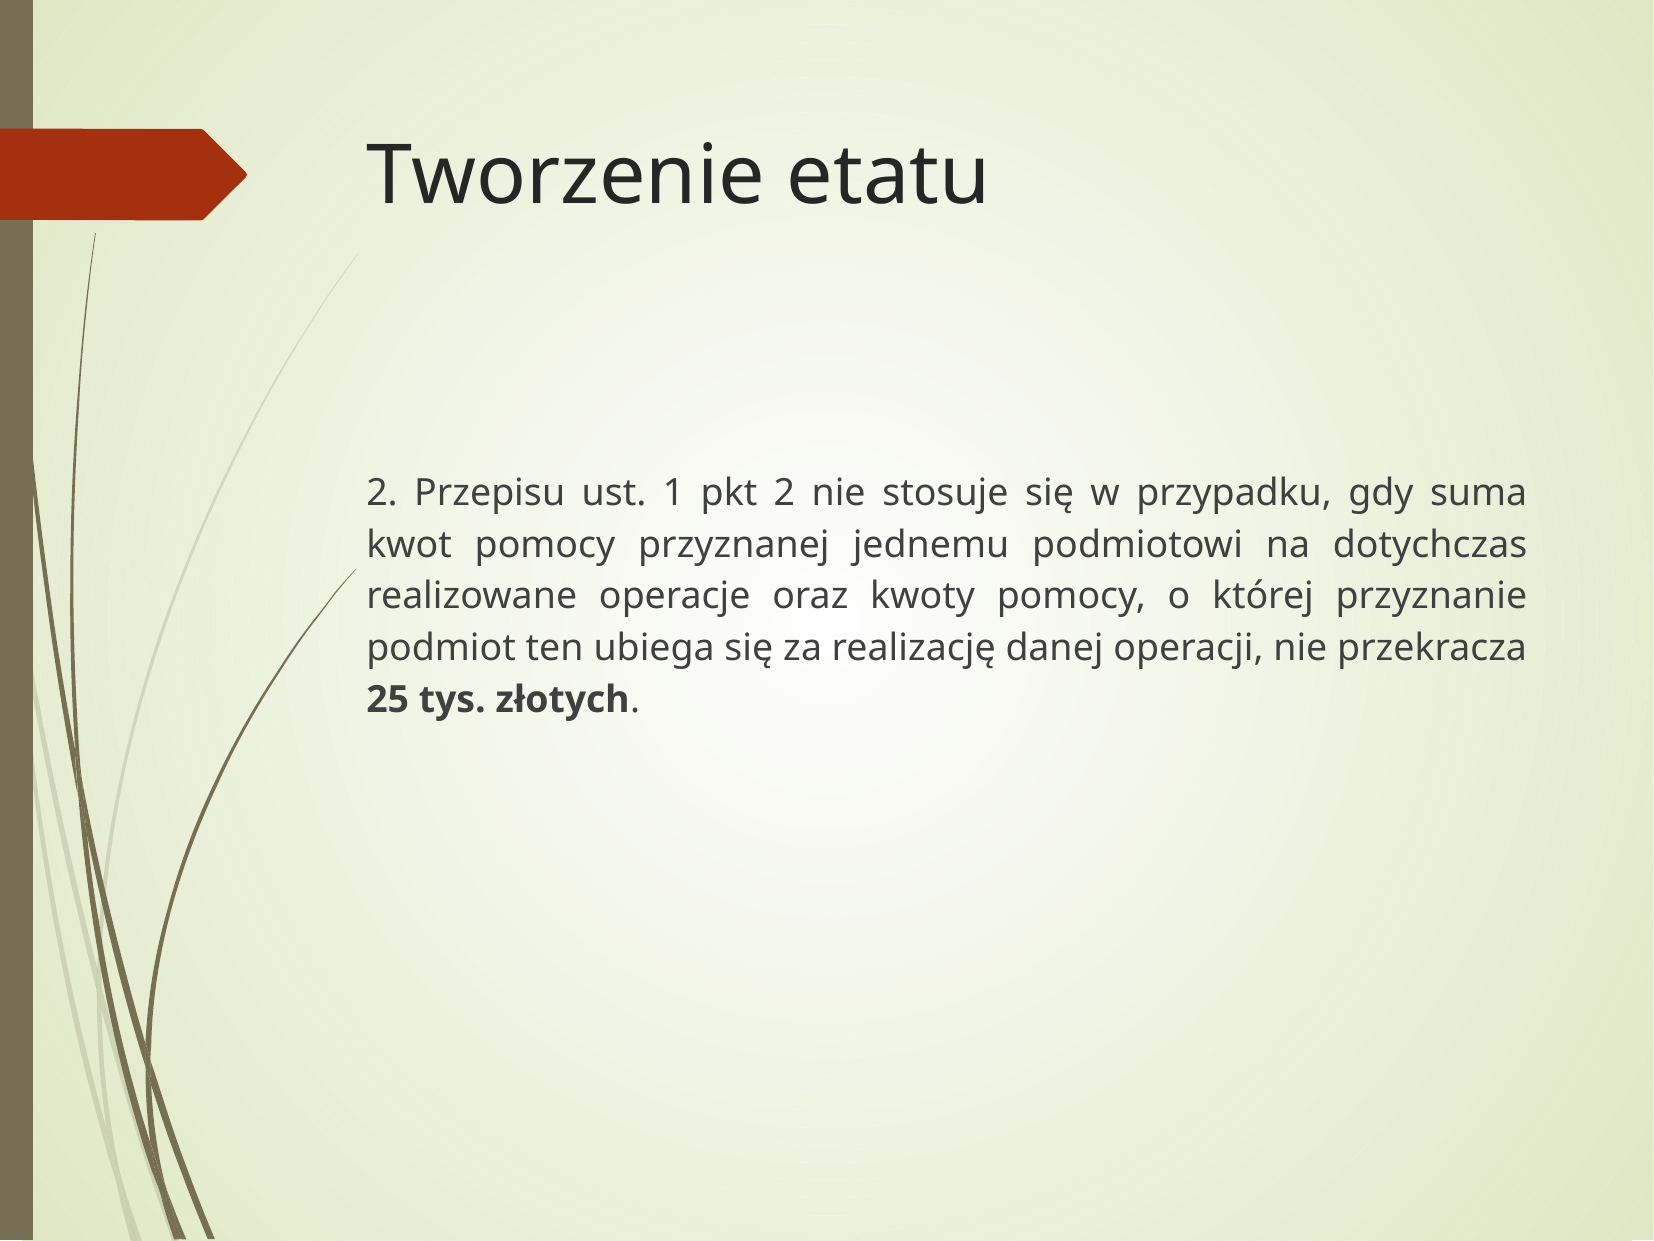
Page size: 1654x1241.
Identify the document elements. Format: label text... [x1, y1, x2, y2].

title Tworzenie etatu [351, 112, 1544, 345]
list 2. Przepisu ust. 1 pkt 2 nie stosuje się w przypadku, gdy suma kwot pomocy przyznanej jednemu podmiotowi na dotychczas realizowane operacje oraz kwoty pomocy, o której przyznanie podmiot ten ubiega się za realizację danej operacji, nie przekracza 25 tys. złotych. [351, 385, 1544, 1069]
